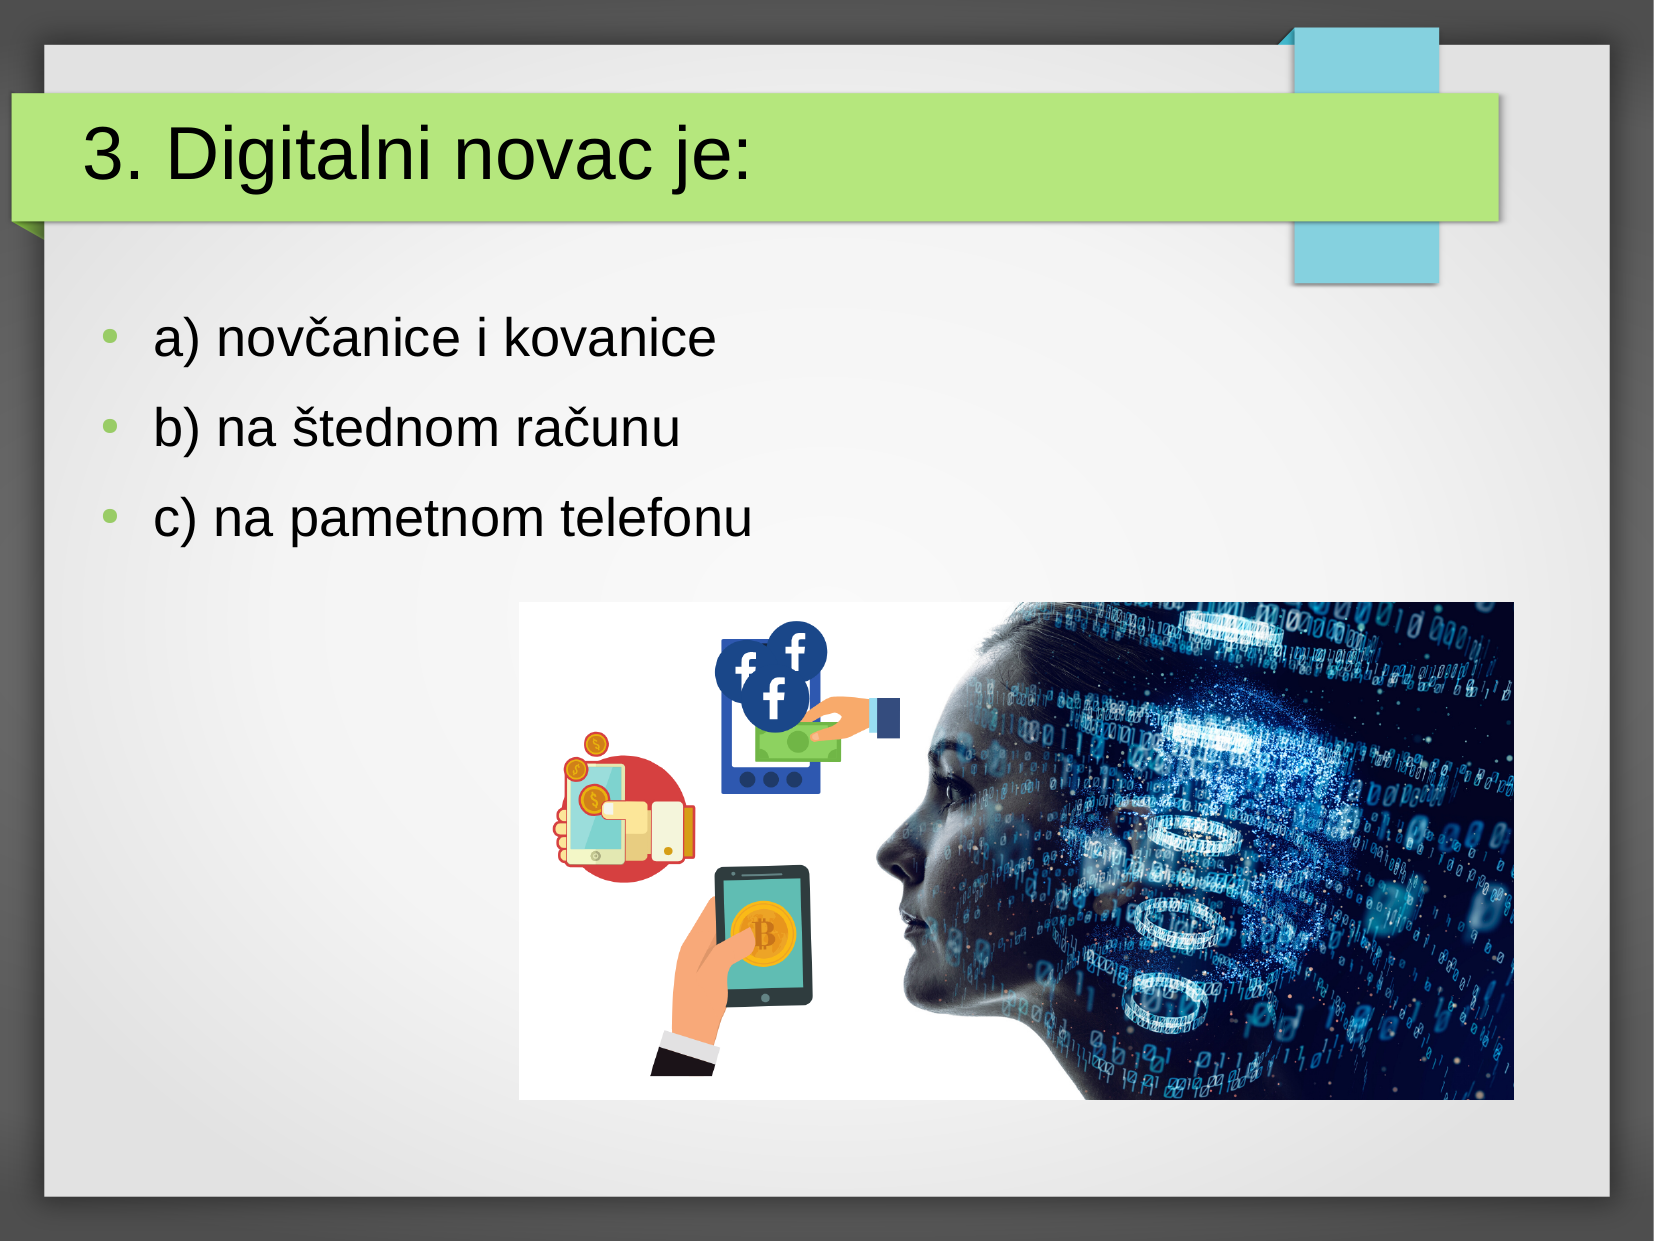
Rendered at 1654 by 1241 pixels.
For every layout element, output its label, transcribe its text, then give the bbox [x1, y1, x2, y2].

picture [0, 0, 1654, 1241]
list a) novčanice i kovanice b) na štednom računu c) na pametnom telefonu [82, 307, 910, 861]
title 3. Digitalni novac je: [82, 94, 1264, 213]
